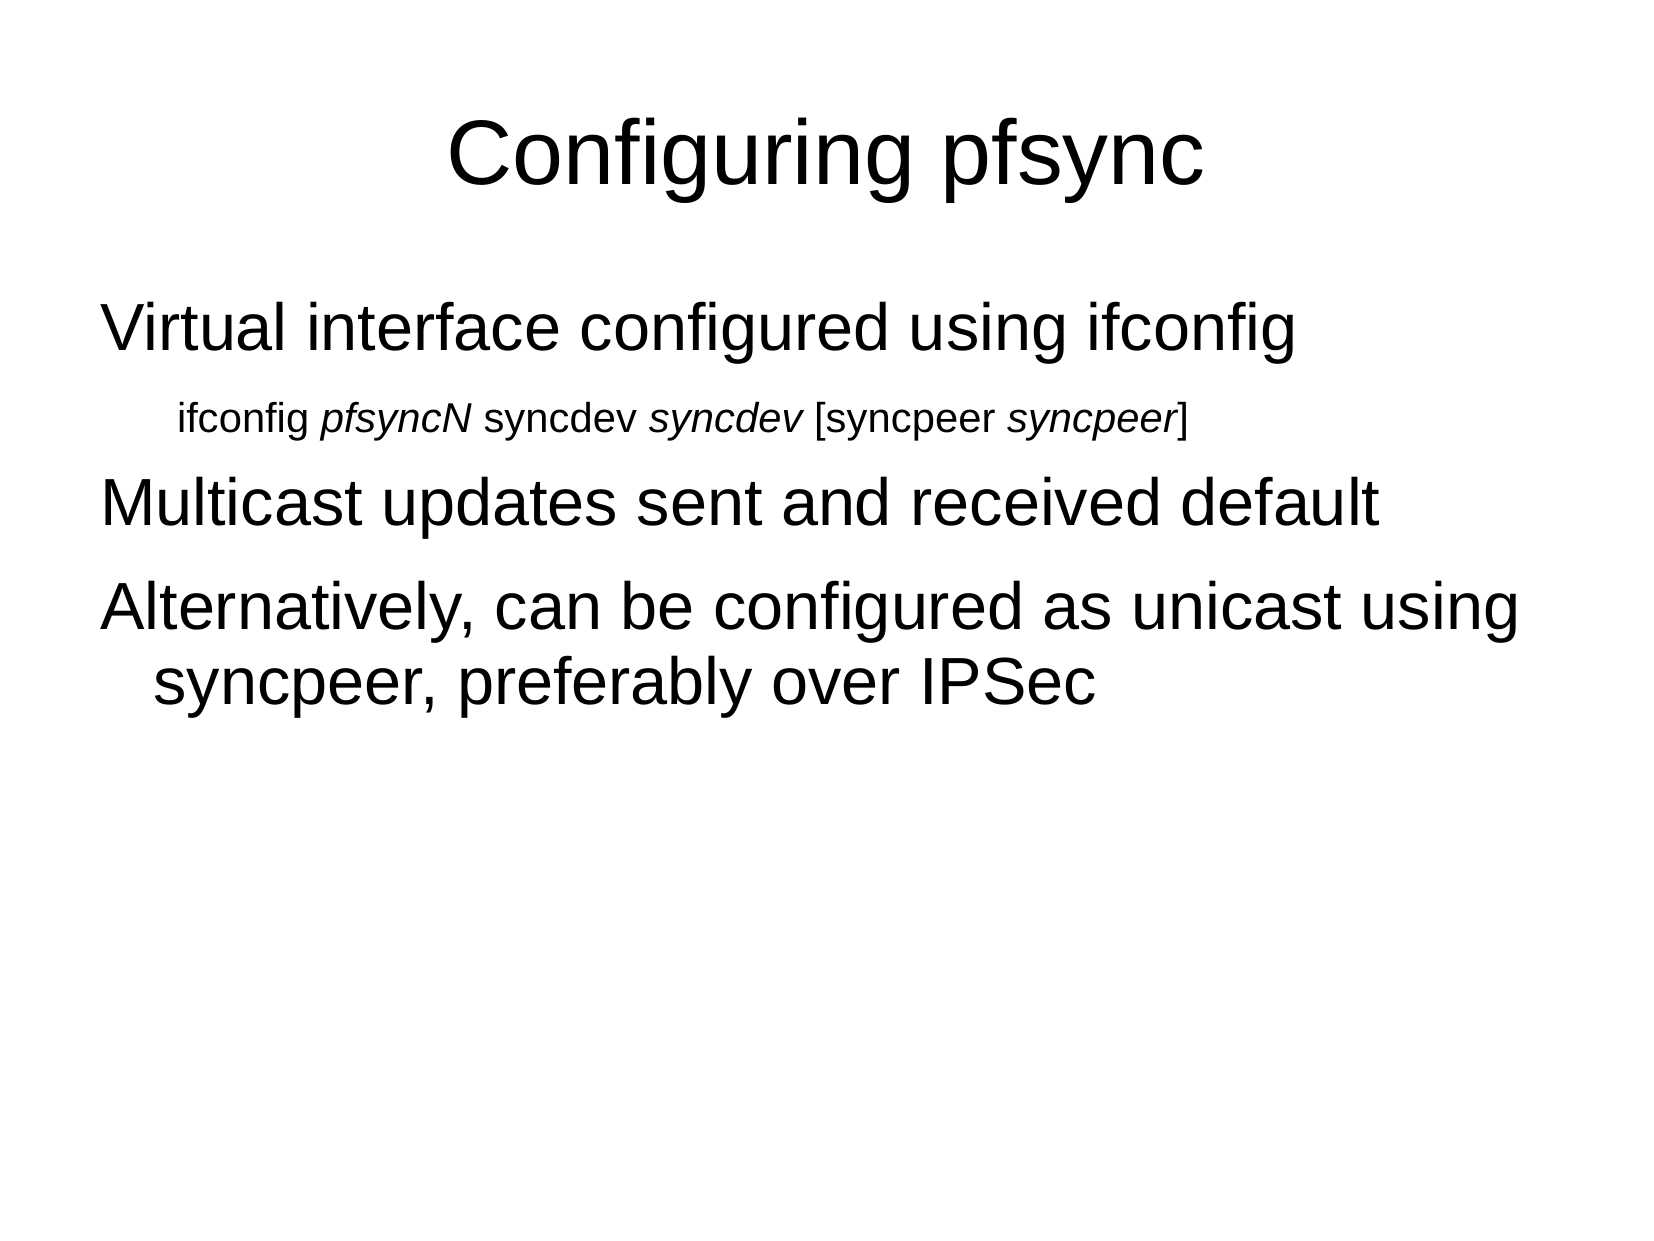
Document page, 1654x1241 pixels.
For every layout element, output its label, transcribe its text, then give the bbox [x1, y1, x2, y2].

title Configuring pfsync [82, 56, 1571, 250]
list Virtual interface configured using ifconfig ifconfig pfsyncN syncdev syncdev [syncpeer syncpeer] Multicast updates sent and received default Alternatively, can be configured as unicast using syncpeer, preferably over IPSec [82, 290, 1571, 1094]
